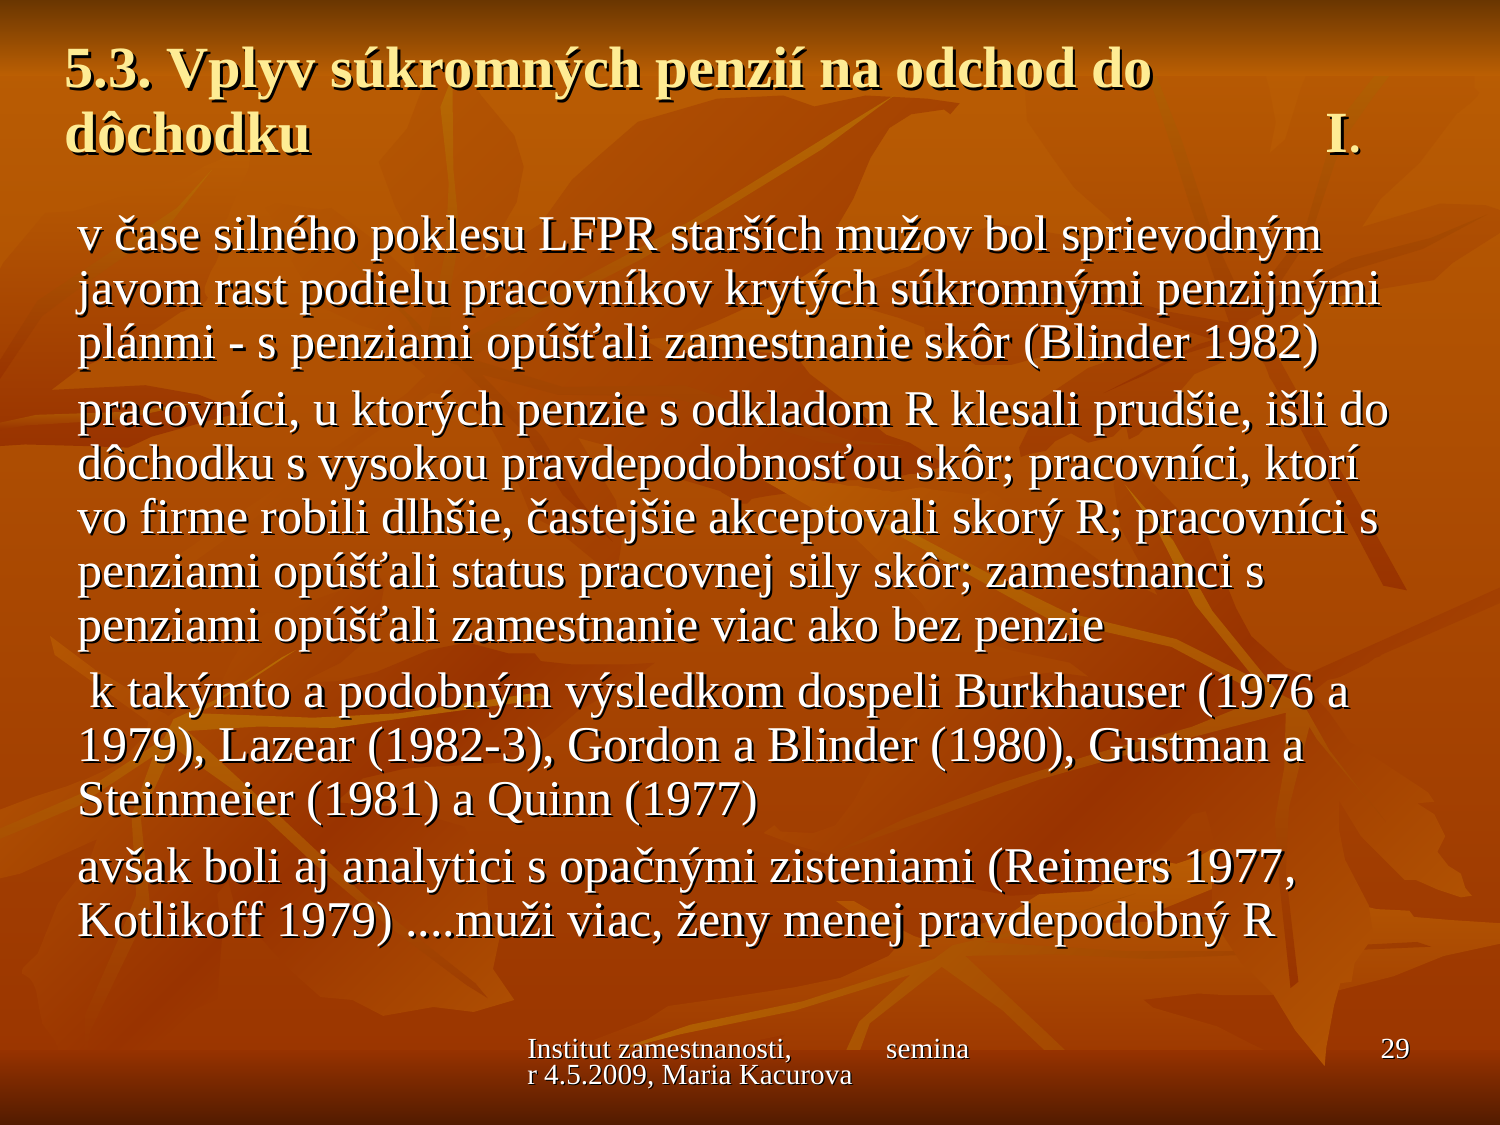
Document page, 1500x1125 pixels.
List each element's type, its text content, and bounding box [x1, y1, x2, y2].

text_box v čase silného poklesu LFPR starších mužov bol sprievodným javom rast podielu pracovníkov krytých súkromnými penzijnými plánmi - s penziami opúšťali zamestnanie skôr (Blinder 1982) pracovníci, u ktorých penzie s odkladom R klesali prudšie, išli do dôchodku s vysokou pravdepodobnosťou skôr; pracovníci, ktorí vo firme robili dlhšie, častejšie akceptovali skorý R; pracovníci s penziami opúšťali status pracovnej sily skôr; zamestnanci s penziami opúšťali zamestnanie viac ako bez penzie k takýmto a podobným výsledkom dospeli Burkhauser (1976 a 1979), Lazear (1982-3), Gordon a Blinder (1980), Gustman a Steinmeier (1981) a Quinn (1977) avšak boli aj analytici s opačnými zisteniami (Reimers 1977, Kotlikoff 1979) ....muži viac, ženy menej pravdepodobný R [62, 200, 1426, 955]
title 5.3. Vplyv súkromných penzií na odchod do dôchodku I. [49, 19, 1413, 249]
list [49, 249, 1425, 1001]
